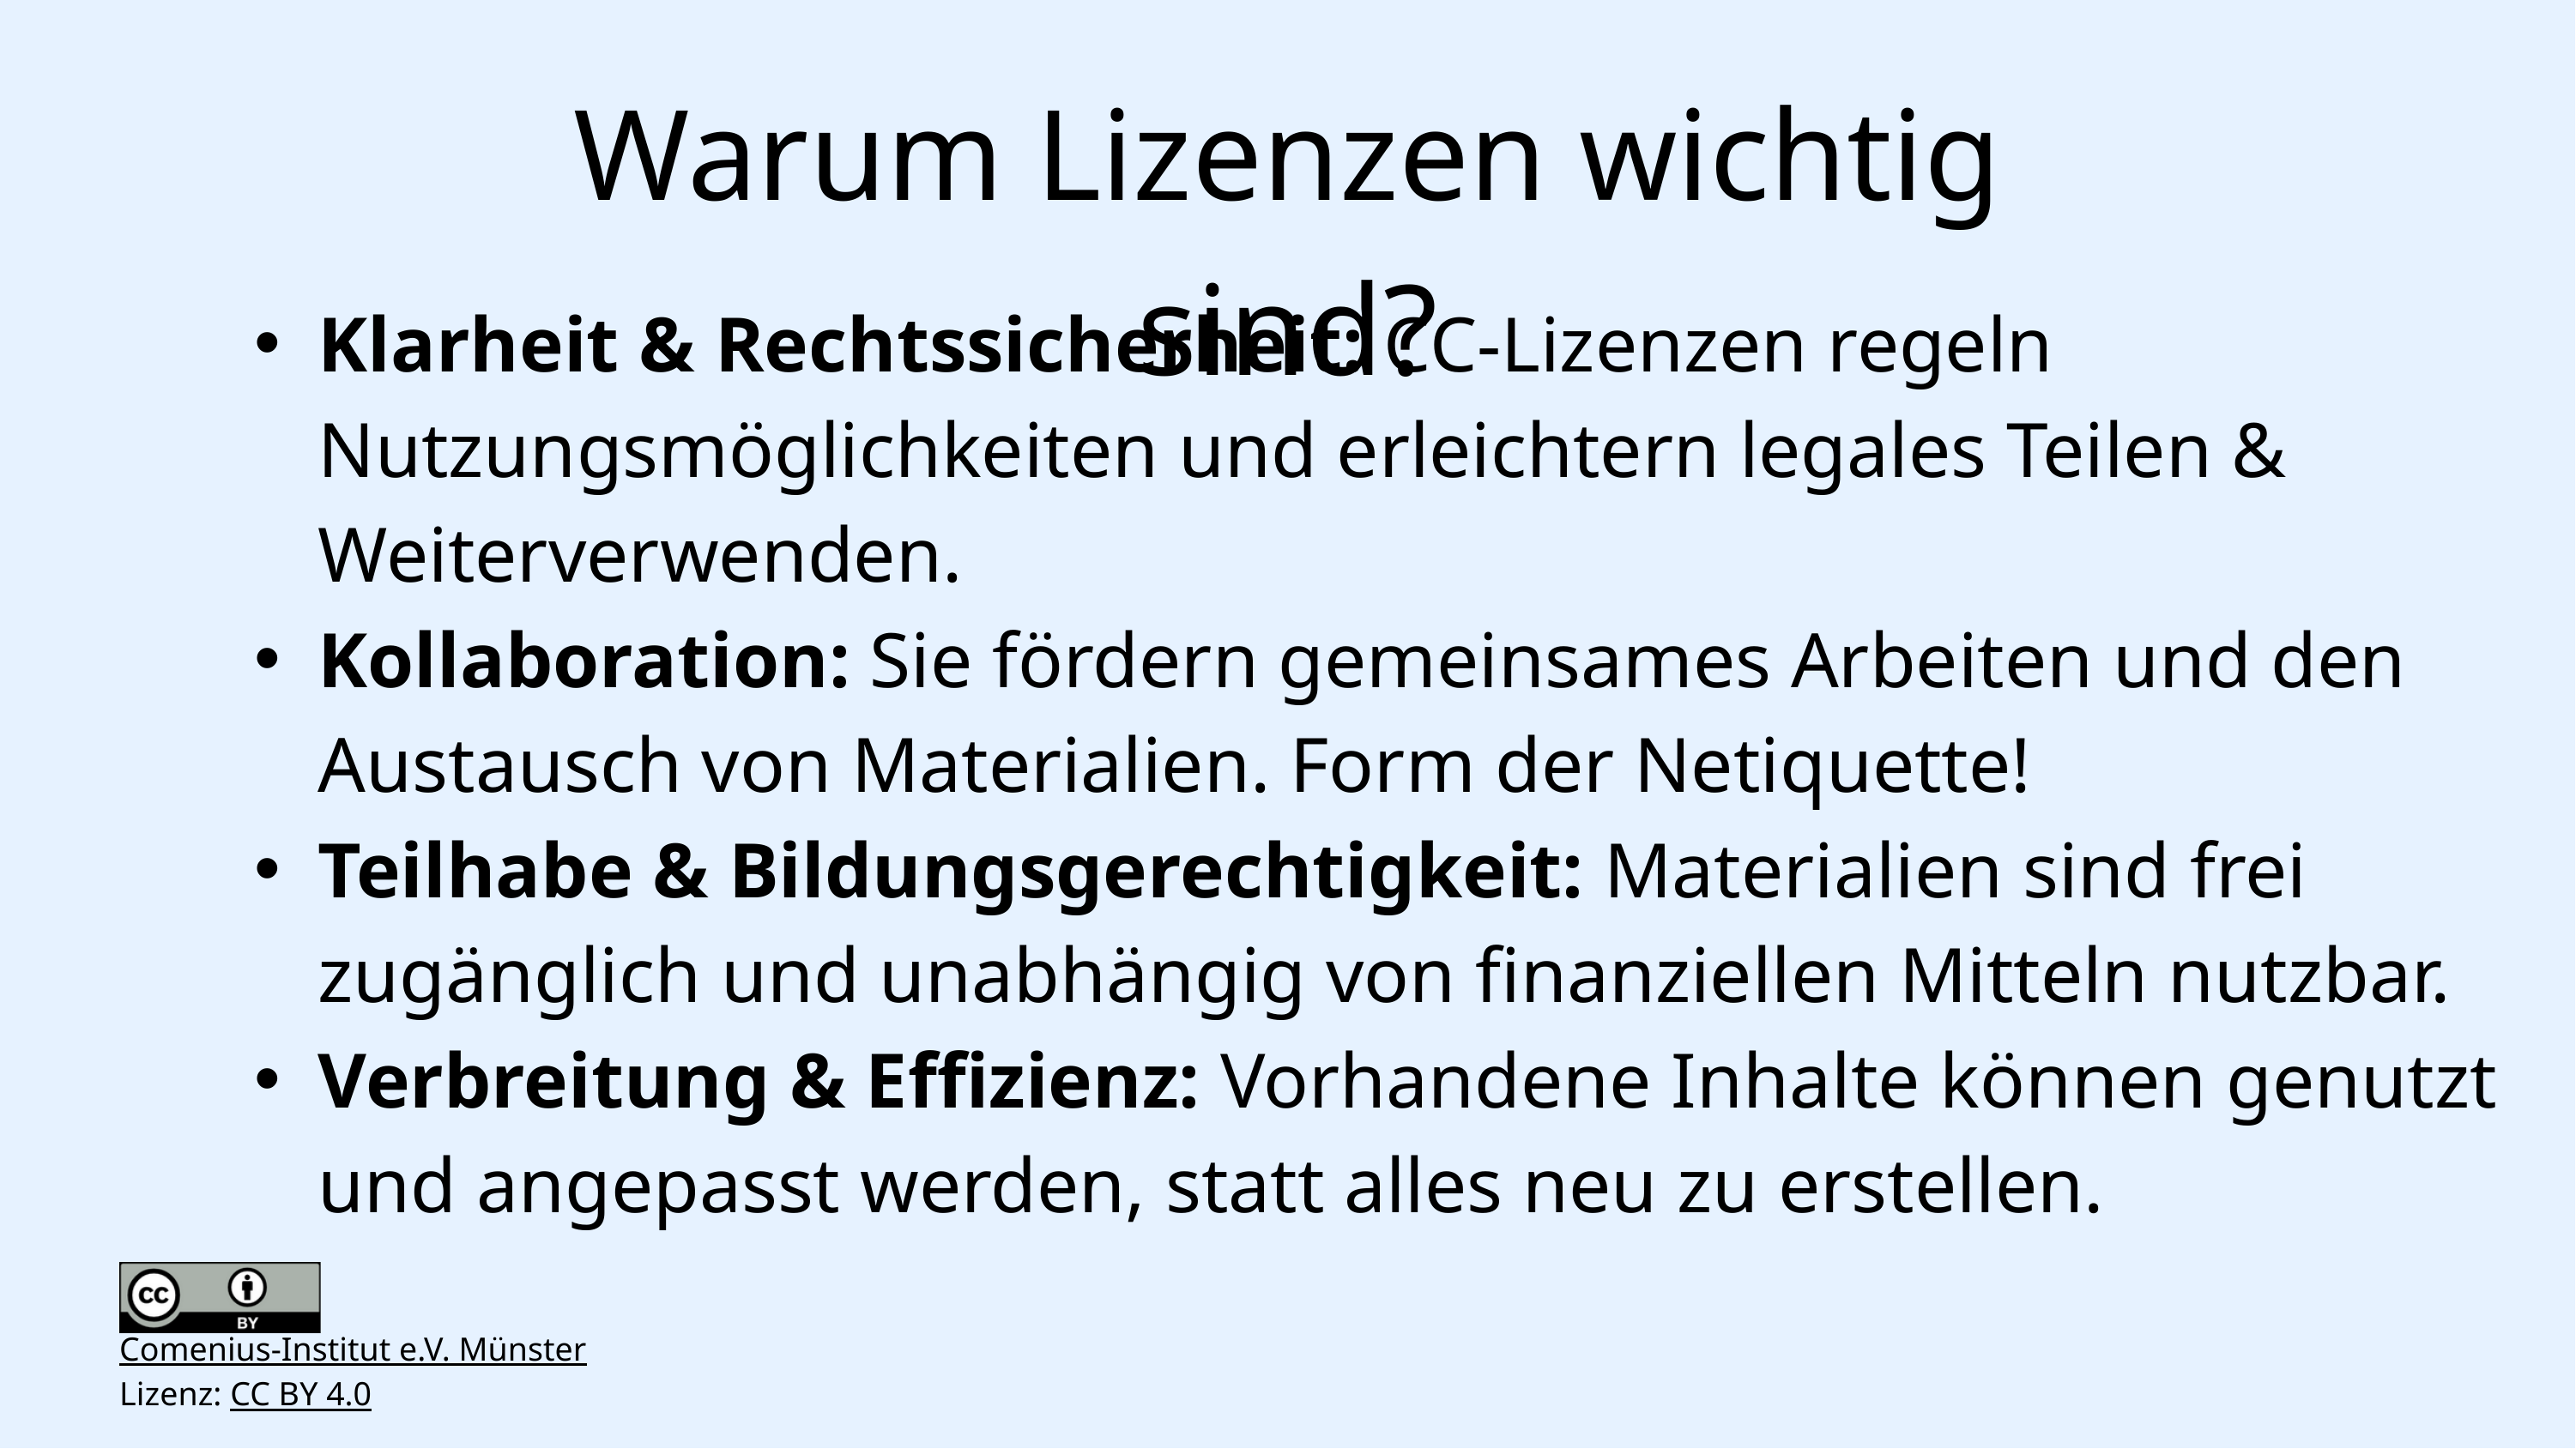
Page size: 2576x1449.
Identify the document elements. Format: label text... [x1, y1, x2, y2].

text_box [119, 1262, 321, 1327]
text_box Klarheit & Rechtssicherheit: CC-Lizenzen regeln Nutzungsmöglichkeiten und erleichtern legales Teilen & Weiterverwenden. Kollaboration: Sie fördern gemeinsames Arbeiten und den Austausch von Materialien. Form der Netiquette! Teilhabe & Bildungsgerechtigkeit: Materialien sind frei zugänglich und unabhängig von finanziellen Mitteln nutzbar. Verbreitung & Effizienz: Vorhandene Inhalte können genutzt und angepasst werden, statt alles neu zu erstellen. [190, 281, 2500, 1324]
text_box Warum Lizenzen wichtig sind? [543, 50, 2032, 220]
text_box Comenius-Institut e.V. Münster Lizenz: CC BY 4.0 [119, 1327, 1378, 1416]
